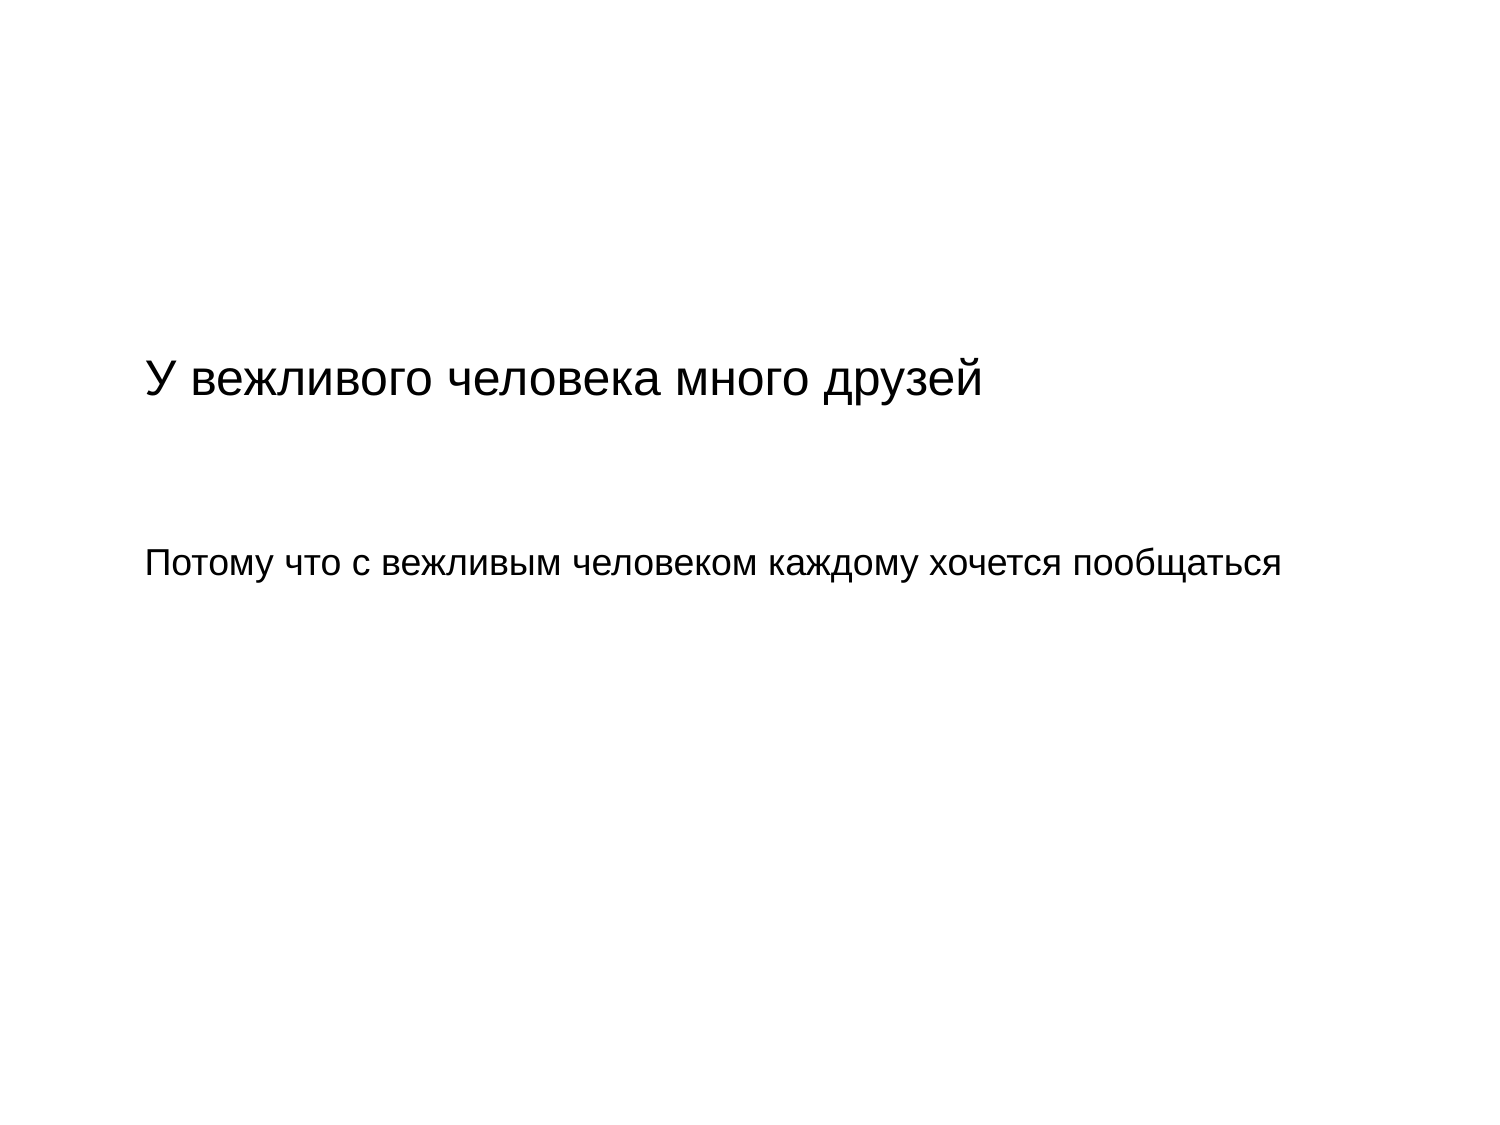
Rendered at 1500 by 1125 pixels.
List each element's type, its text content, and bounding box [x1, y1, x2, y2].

text_box Потому что с вежливым человеком каждому хочется пообщаться [129, 533, 1298, 591]
text_box У вежливого человека много друзей [129, 342, 1488, 432]
